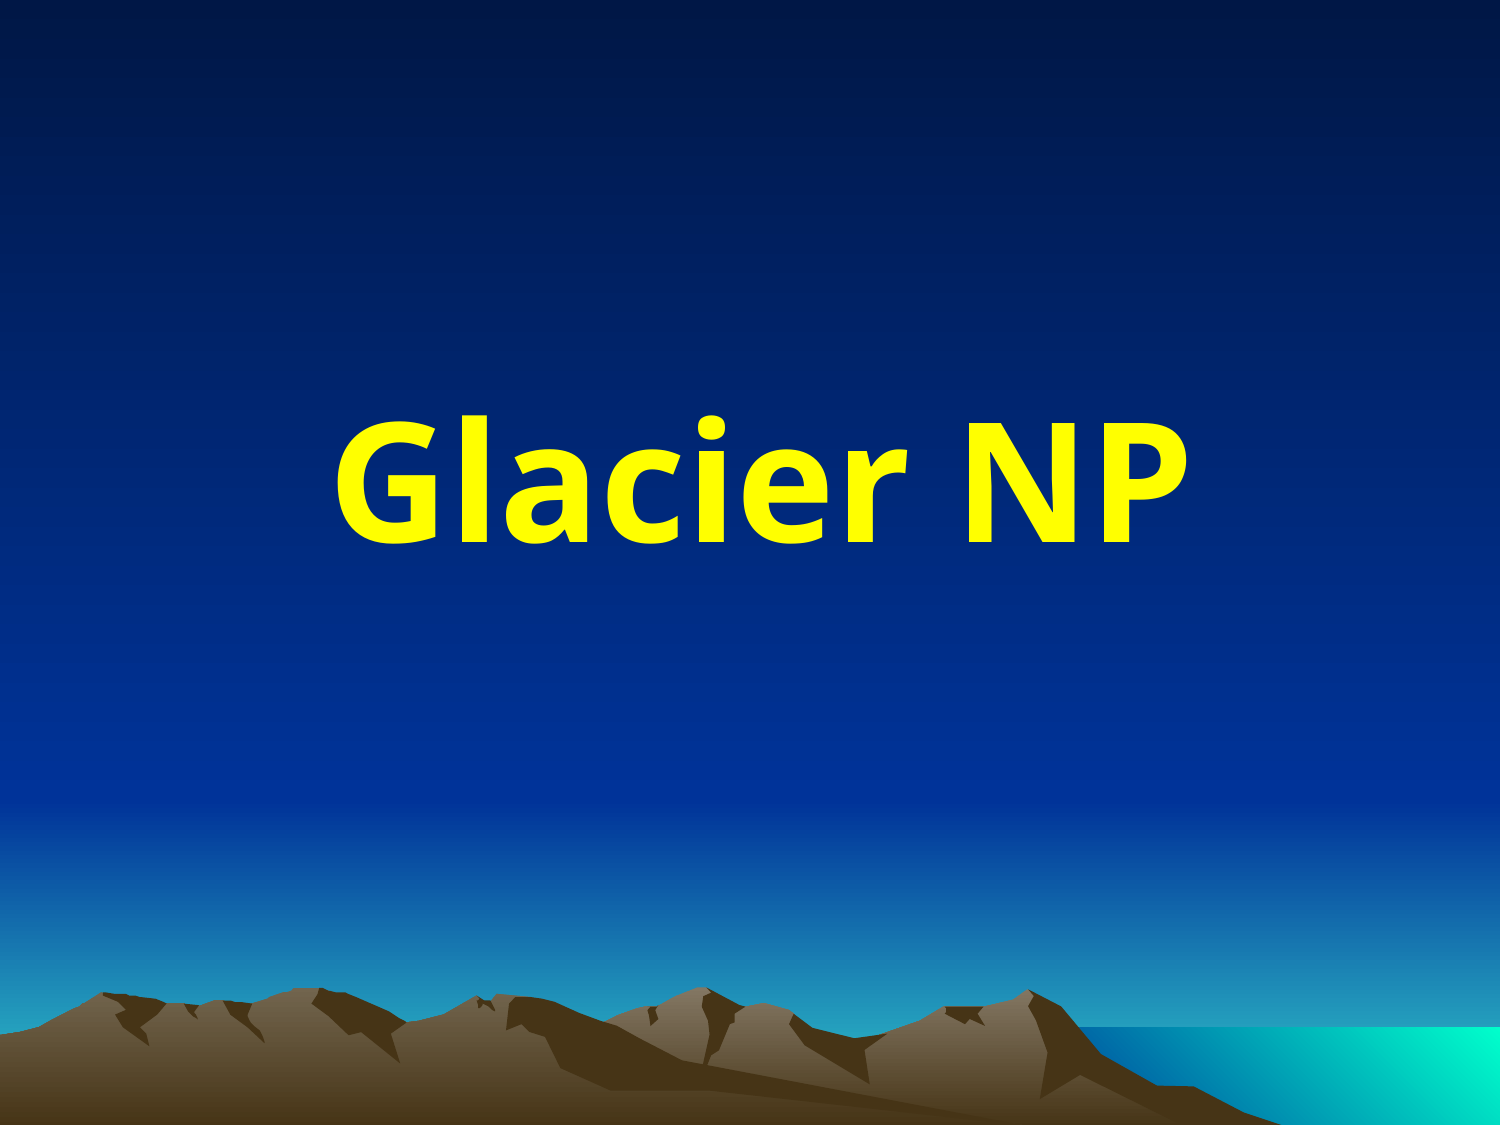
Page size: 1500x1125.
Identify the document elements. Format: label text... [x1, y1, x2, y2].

text_box Glacier NP [53, 368, 1471, 758]
